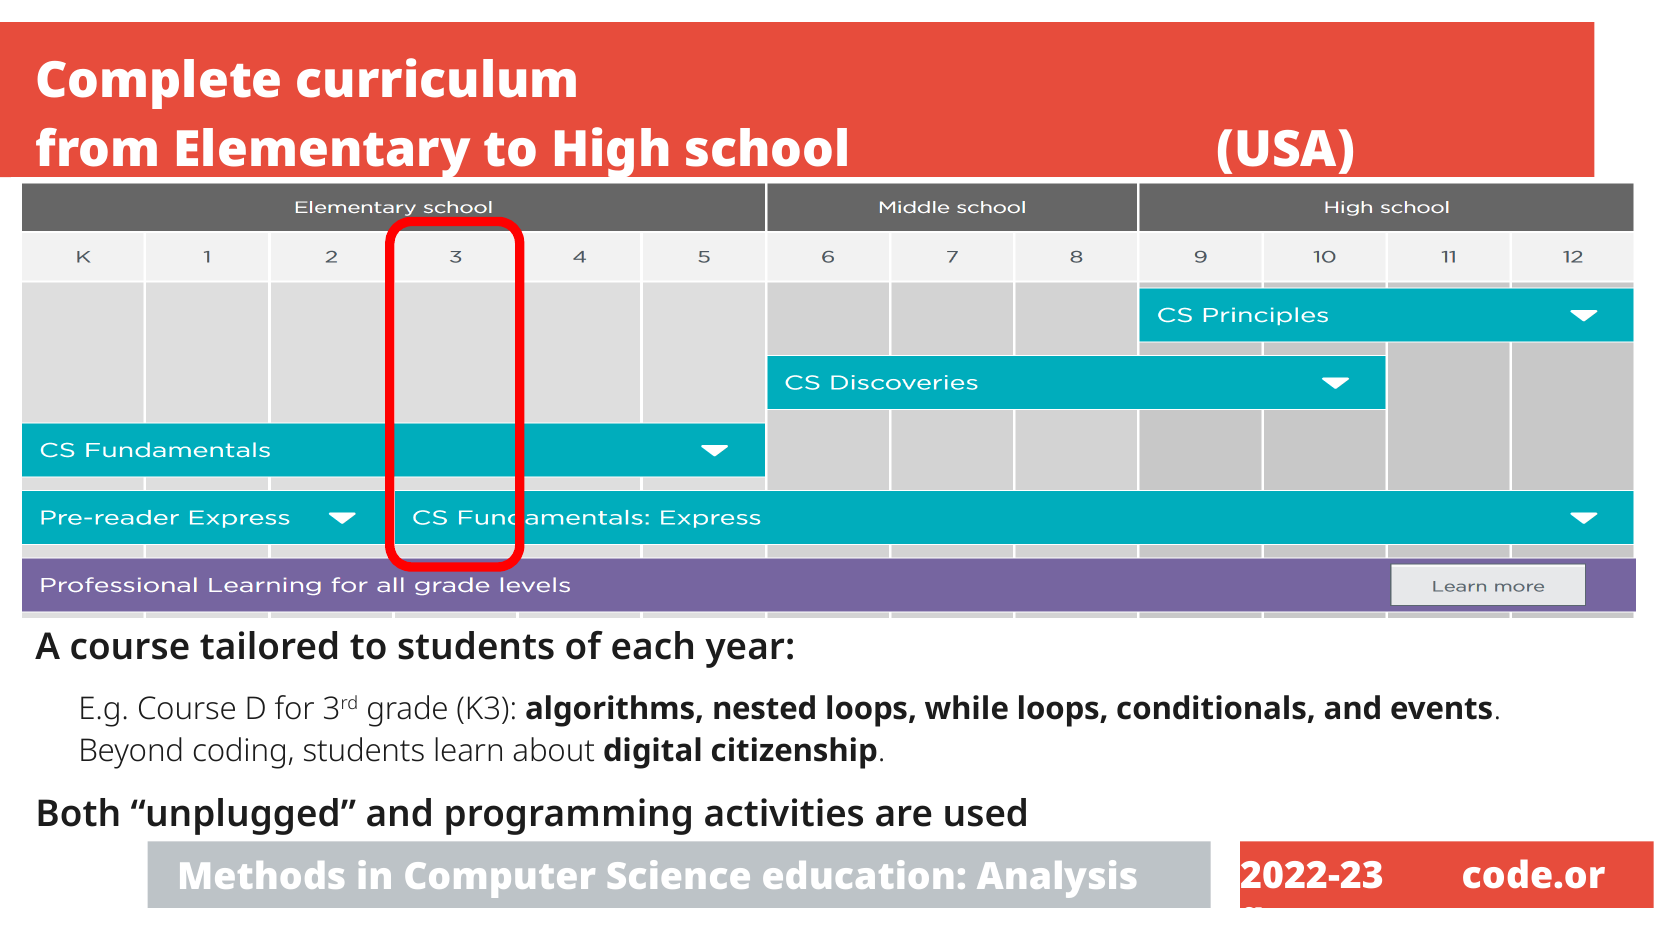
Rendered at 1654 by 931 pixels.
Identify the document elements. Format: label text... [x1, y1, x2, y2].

title Complete curriculum from Elementary to High school (USA) [35, 44, 1595, 156]
picture [11, 177, 1648, 629]
list A course tailored to students of each year: E.g. Course D for 3rd grade (K3): algorithms, nested loops, while loops, conditionals, and events. Beyond coding, students learn about digital citizenship. Both “unplugged” and programming activities are used [35, 629, 1619, 842]
